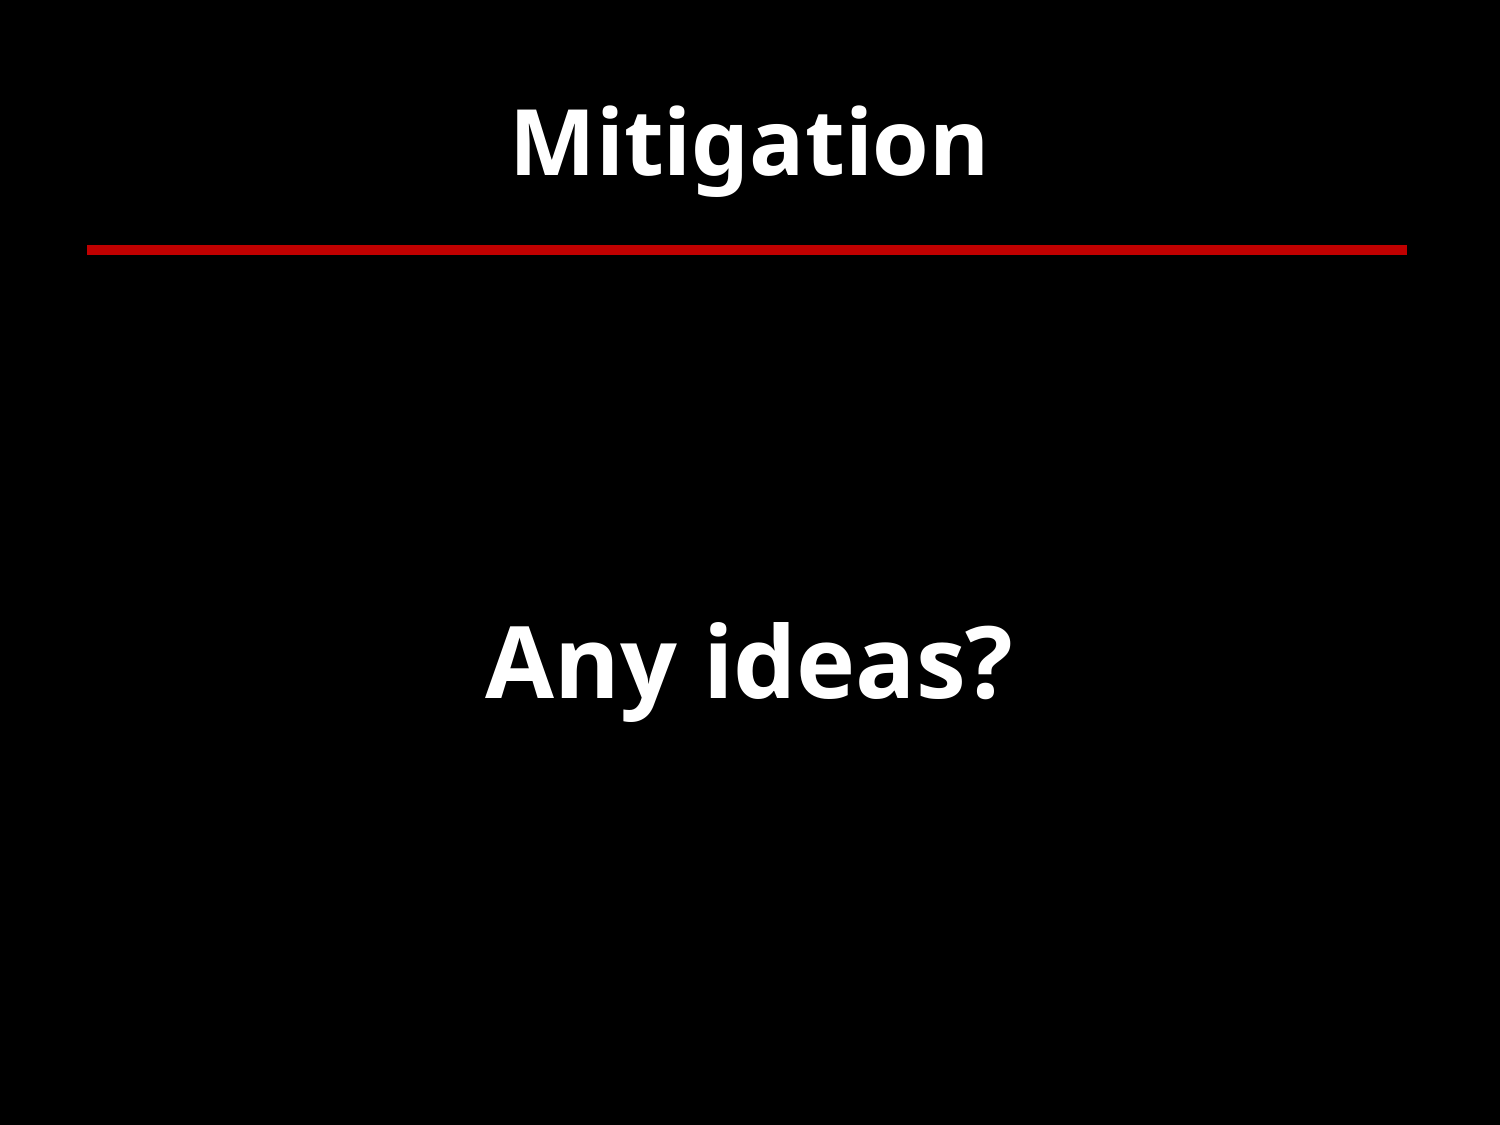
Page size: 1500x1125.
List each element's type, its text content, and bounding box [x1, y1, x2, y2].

list Any ideas? [75, 262, 1425, 1005]
title Mitigation [75, 45, 1425, 233]
